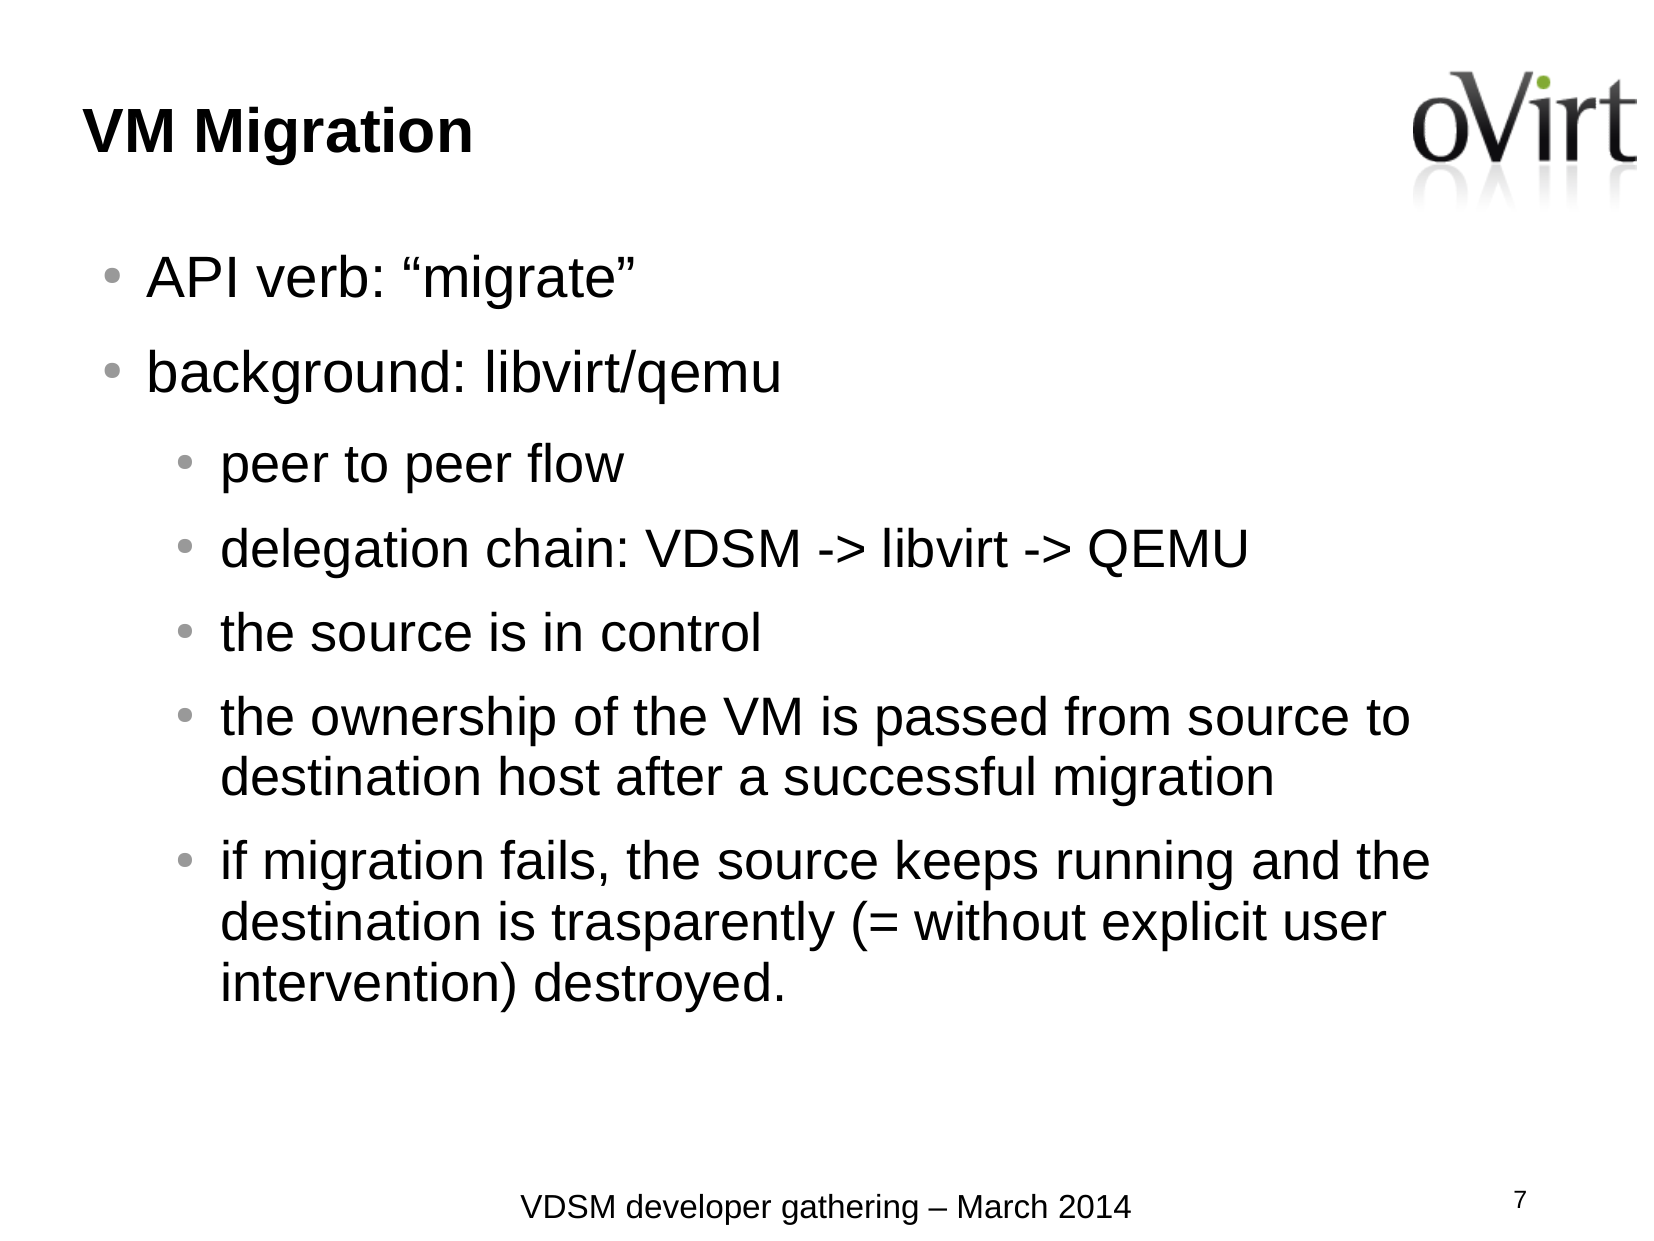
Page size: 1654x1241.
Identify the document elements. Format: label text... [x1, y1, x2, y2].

title VM Migration [82, 37, 1303, 226]
picture [1413, 63, 1637, 212]
list API verb: “migrate” background: libvirt/qemu peer to peer flow delegation chain: VDSM -> libvirt -> QEMU the source is in control the ownership of the VM is passed from source to destination host after a successful migration if migration fails, the source keeps running and the destination is trasparently (= without explicit user intervention) destroyed. [86, 244, 1576, 1039]
